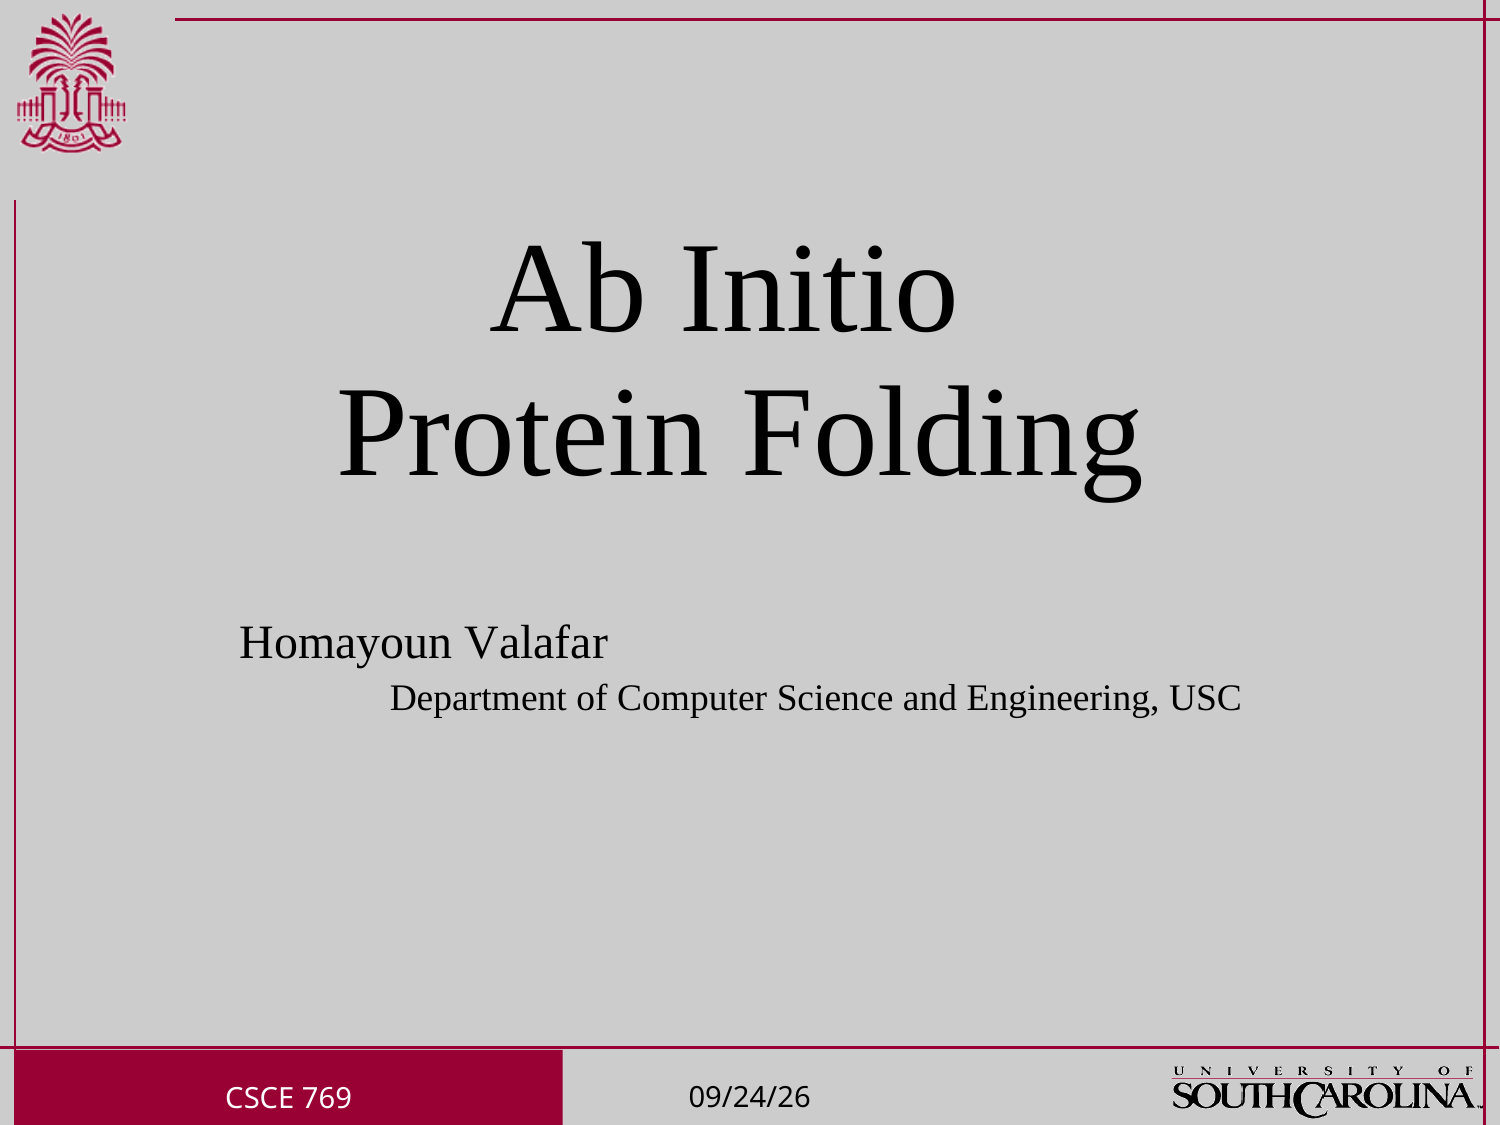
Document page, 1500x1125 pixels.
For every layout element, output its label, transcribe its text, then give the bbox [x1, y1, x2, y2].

title Ab Initio Protein Folding [143, 162, 1338, 558]
subtitle Homayoun Valafar Department of Computer Science and Engineering, USC [225, 612, 1276, 920]
picture [1162, 1049, 1483, 1125]
picture [12, 12, 131, 155]
